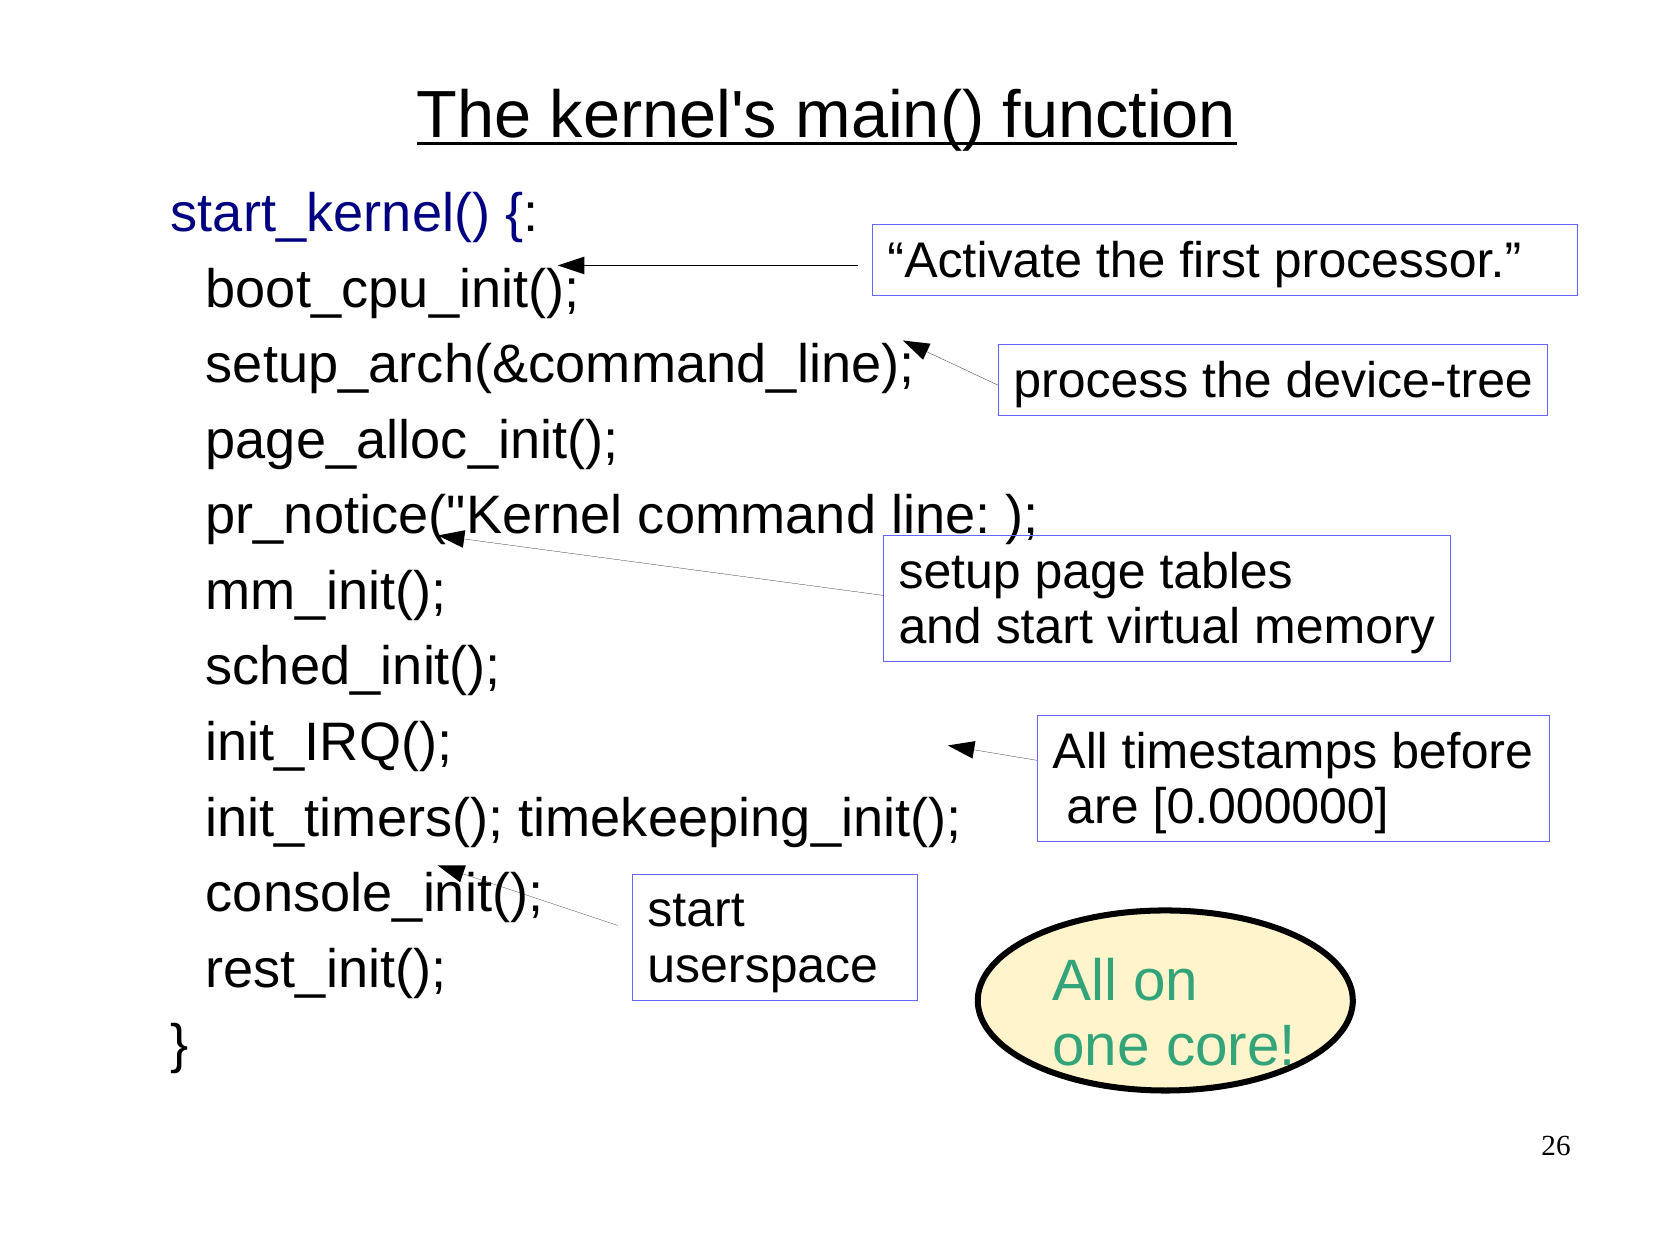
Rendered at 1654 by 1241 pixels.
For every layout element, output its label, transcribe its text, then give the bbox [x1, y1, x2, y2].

text_box start userspace [632, 874, 918, 1001]
text_box process the device-tree [998, 344, 1548, 416]
text_box setup page tables and start virtual memory [883, 535, 1451, 662]
title The kernel's main() function [82, 49, 1571, 181]
text_box [977, 910, 1353, 1091]
text_box start_kernel() {: boot_cpu_init(); setup_arch(&command_line); page_alloc_init(); pr_notice("Kernel command line: ); mm_init(); sched_init(); init_IRQ(); init_timers(); timekeeping_init(); console_init(); rest_init(); } [120, 175, 1227, 1096]
text_box “Activate the first processor.” [872, 224, 1578, 296]
text_box All timestamps before are [0.000000] [1037, 715, 1550, 842]
text_box All on one core! [1299, 940, 1458, 1065]
